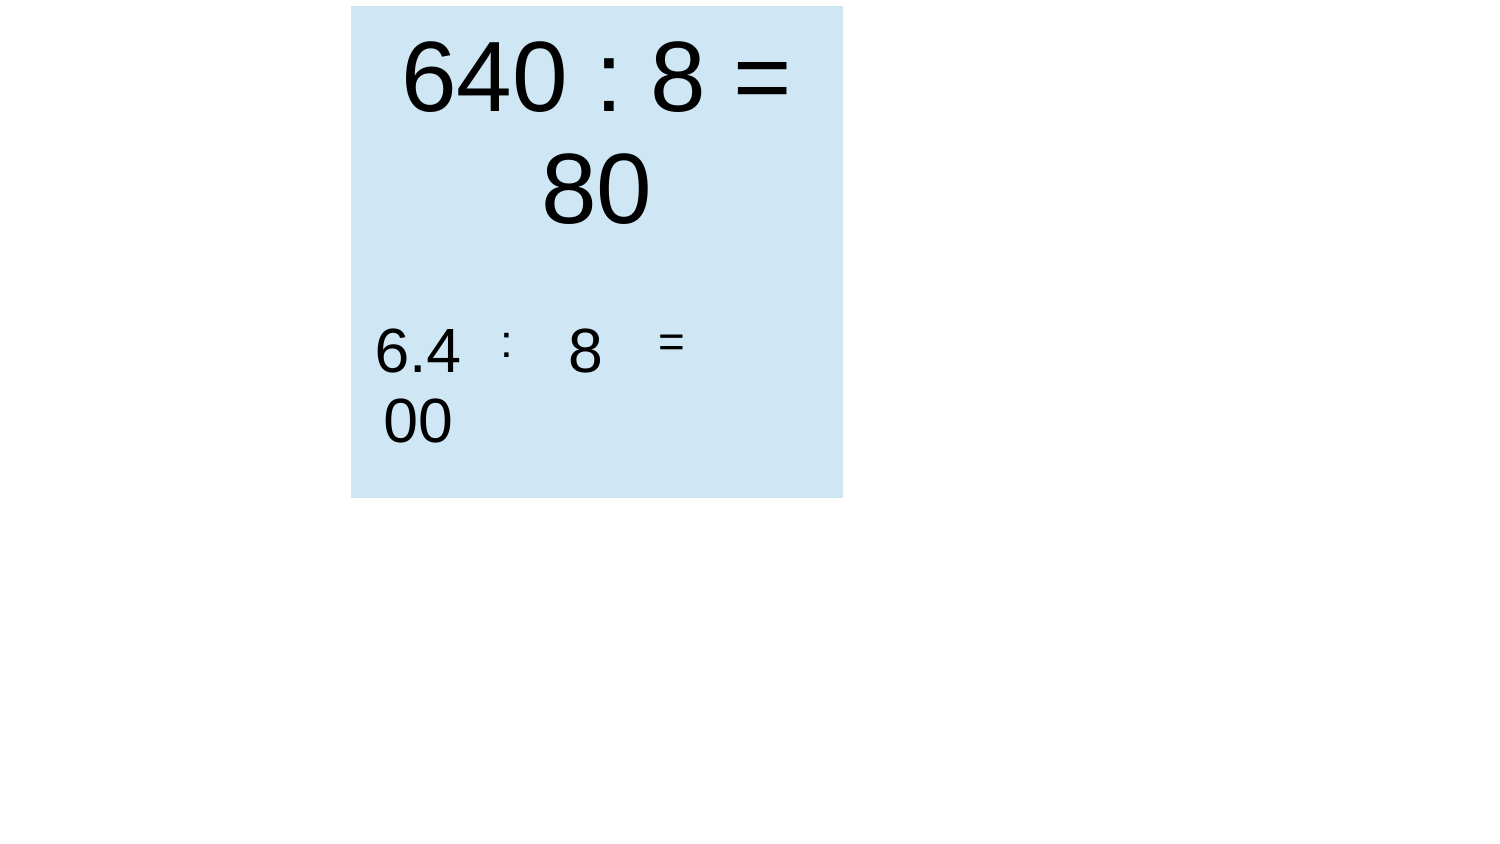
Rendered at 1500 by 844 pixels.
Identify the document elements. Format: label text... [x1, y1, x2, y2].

table_cell 6.400 [351, 301, 485, 498]
table_cell : [485, 301, 528, 498]
table_cell = [643, 301, 686, 498]
table_cell [686, 301, 843, 498]
table_cell 8 [528, 301, 643, 498]
table_header 640 : 8 = 80 [351, 6, 843, 301]
